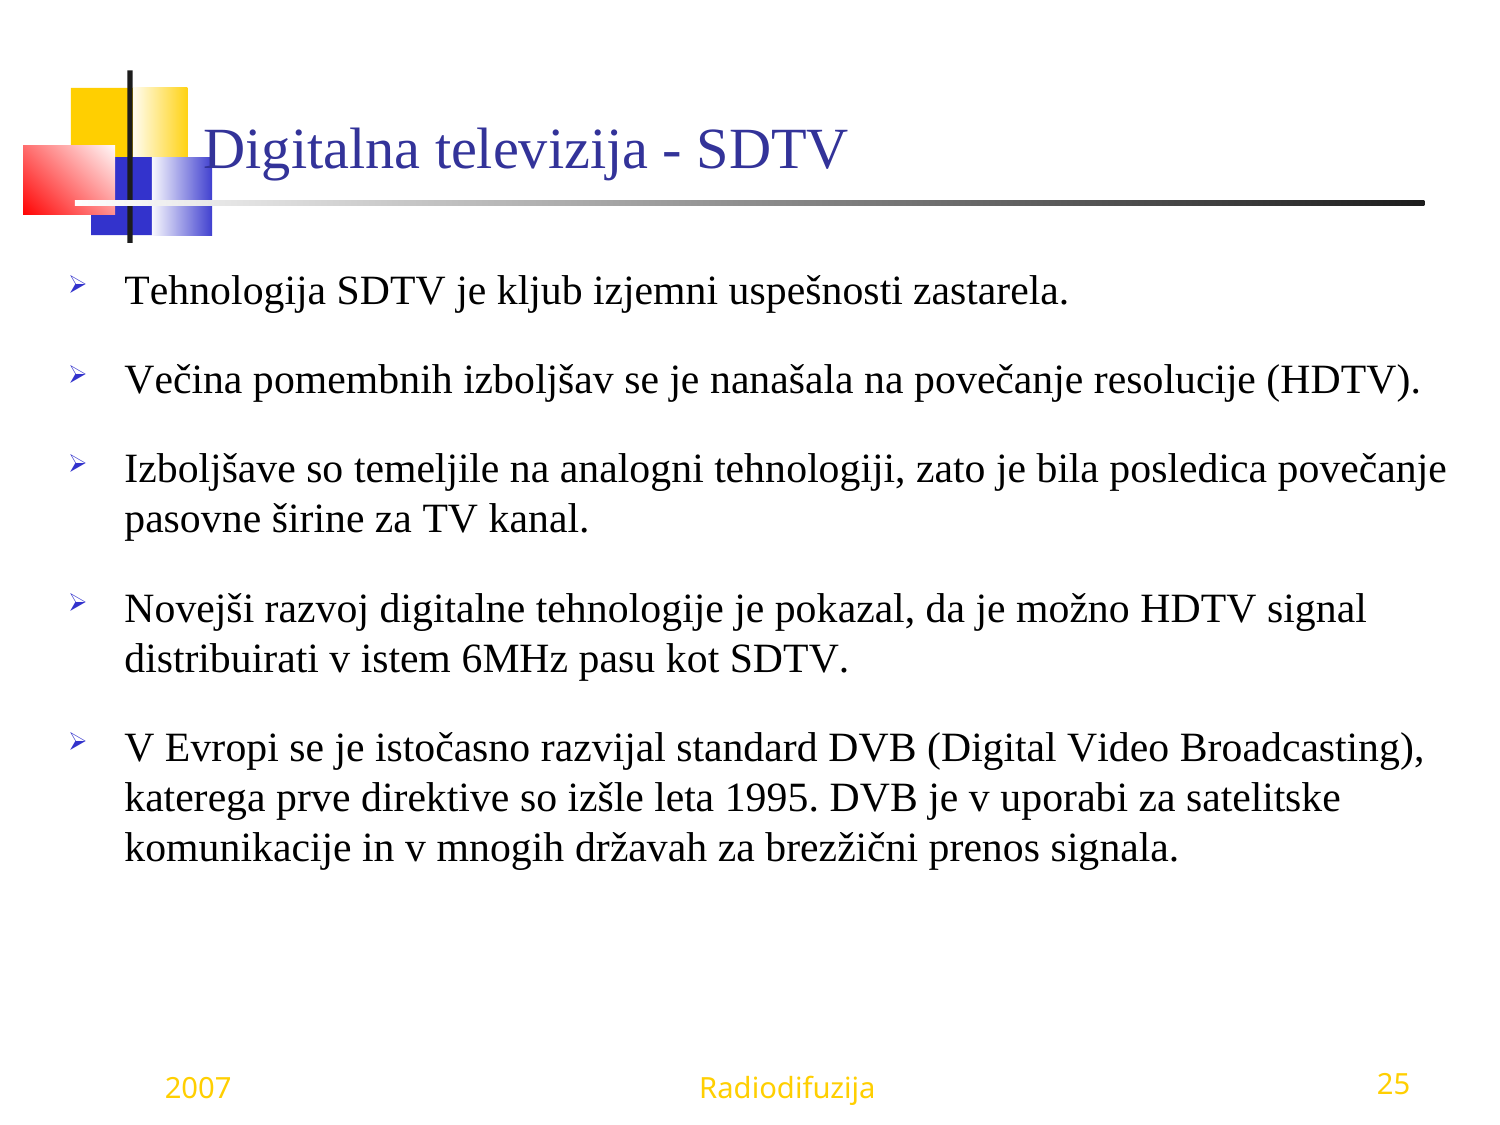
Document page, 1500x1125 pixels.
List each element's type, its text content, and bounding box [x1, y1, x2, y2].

title Digitalna televizija - SDTV [188, 101, 1468, 188]
text_box 2007 [150, 1037, 463, 1113]
text_box <number> [1112, 1037, 1426, 1113]
list Tehnologija SDTV je kljub izjemni uspešnosti zastarela. Večina pomembnih izboljšav se je nanašala na povečanje resolucije (HDTV). Izboljšave so temeljile na analogni tehnologiji, zato je bila posledica povečanje pasovne širine za TV kanal. Novejši razvoj digitalne tehnologije je pokazal, da je možno HDTV signal distribuirati v istem 6MHz pasu kot SDTV. V Evropi se je istočasno razvijal standard DVB (Digital Video Broadcasting), katerega prve direktive so izšle leta 1995. DVB je v uporabi za satelitske komunikacije in v mnogih državah za brezžični prenos signala. [53, 255, 1473, 1012]
text_box Radiodifuzija [549, 1037, 1026, 1113]
